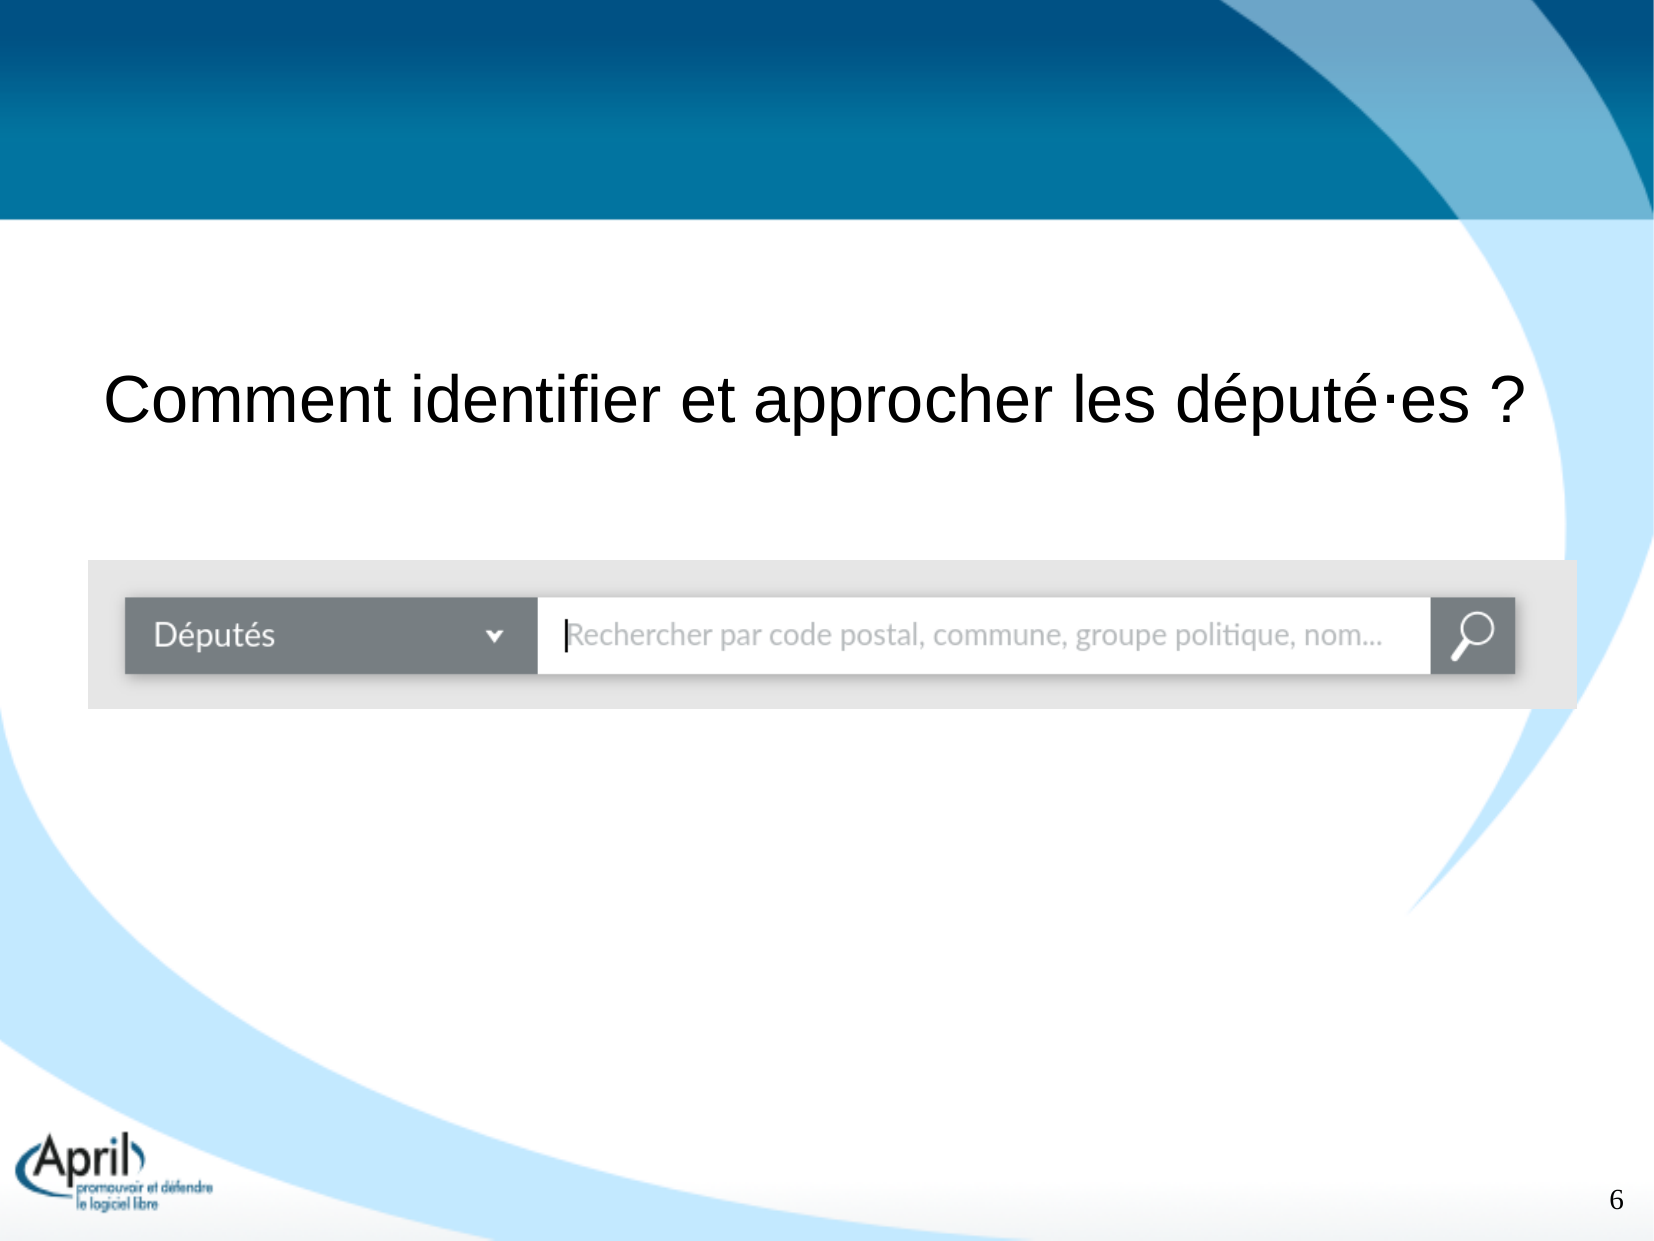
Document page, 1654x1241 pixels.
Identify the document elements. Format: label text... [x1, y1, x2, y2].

text_box Comment identifier et approcher les député⋅es ? [88, 354, 1565, 562]
picture [0, 0, 1654, 1241]
